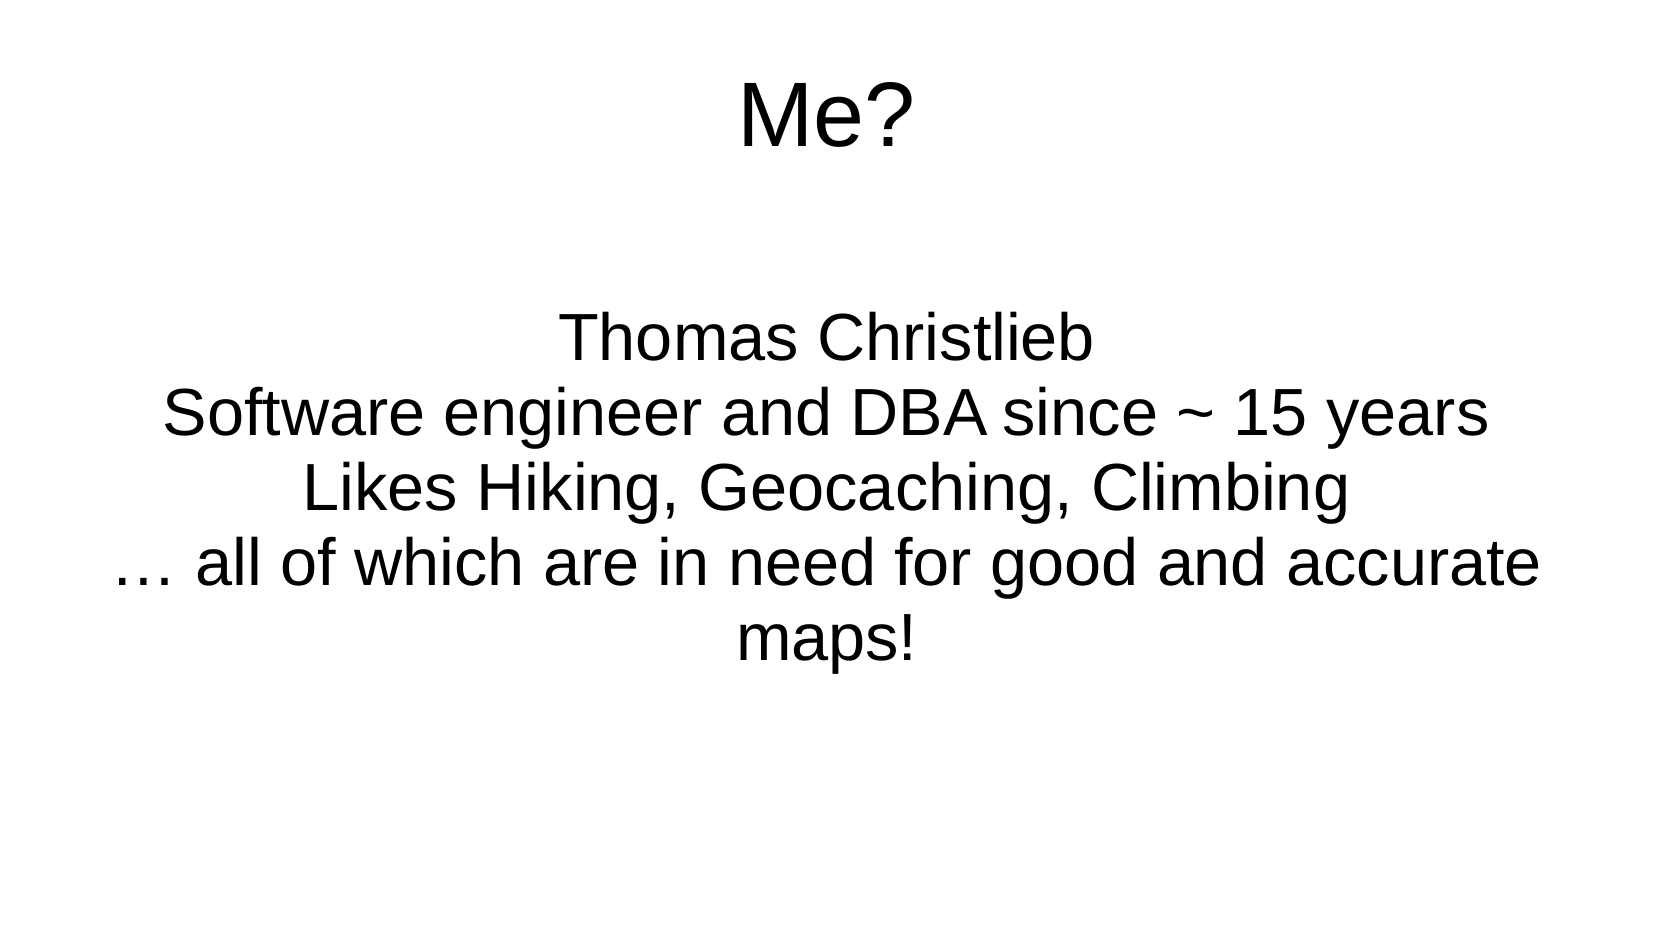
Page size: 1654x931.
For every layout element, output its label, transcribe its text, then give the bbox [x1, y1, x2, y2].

title Me? [82, 37, 1571, 193]
subtitle Thomas Christlieb Software engineer and DBA since ~ 15 years Likes Hiking, Geocaching, Climbing … all of which are in need for good and accurate maps! [82, 217, 1571, 758]
